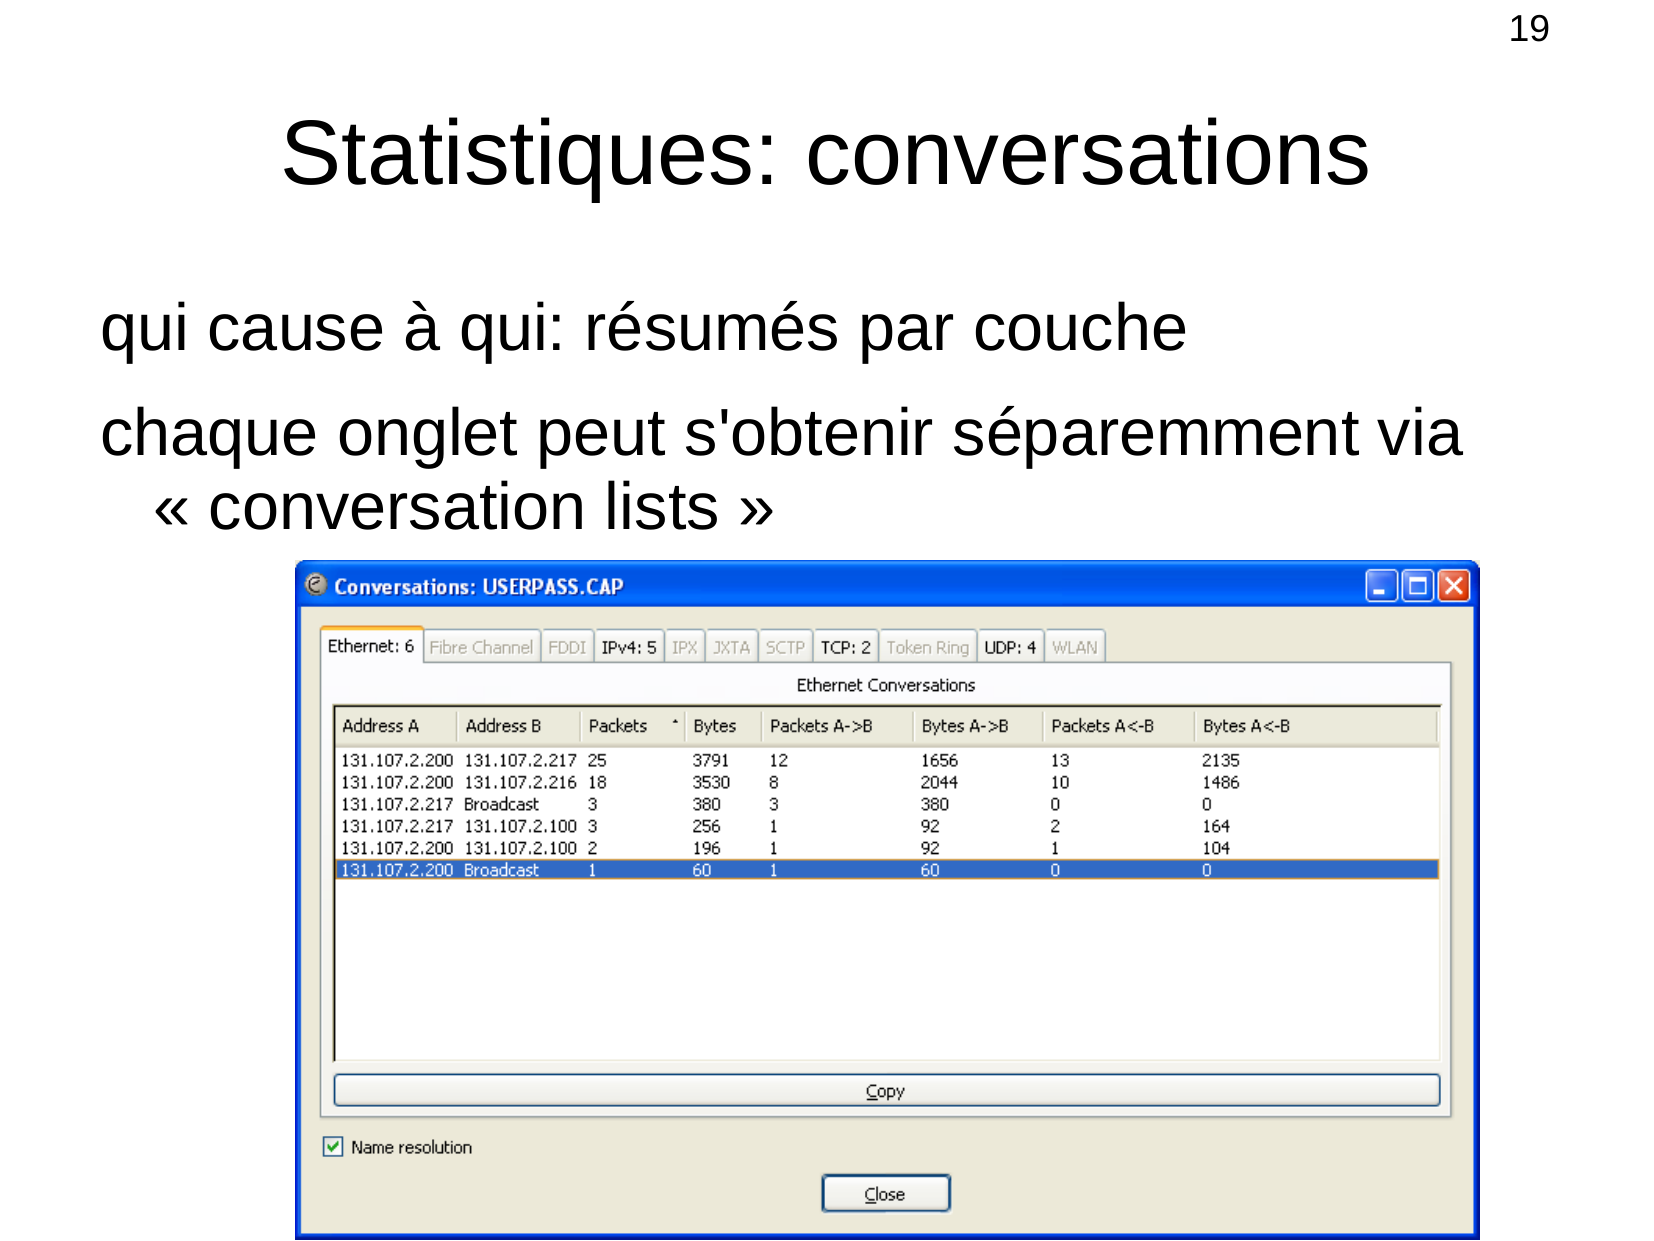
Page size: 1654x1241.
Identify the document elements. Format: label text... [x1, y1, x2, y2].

title Statistiques: conversations [82, 49, 1571, 257]
list qui cause à qui: résumés par couche chaque onglet peut s'obtenir séparemment via « conversation lists » [82, 290, 1571, 1109]
picture [295, 560, 1480, 1240]
